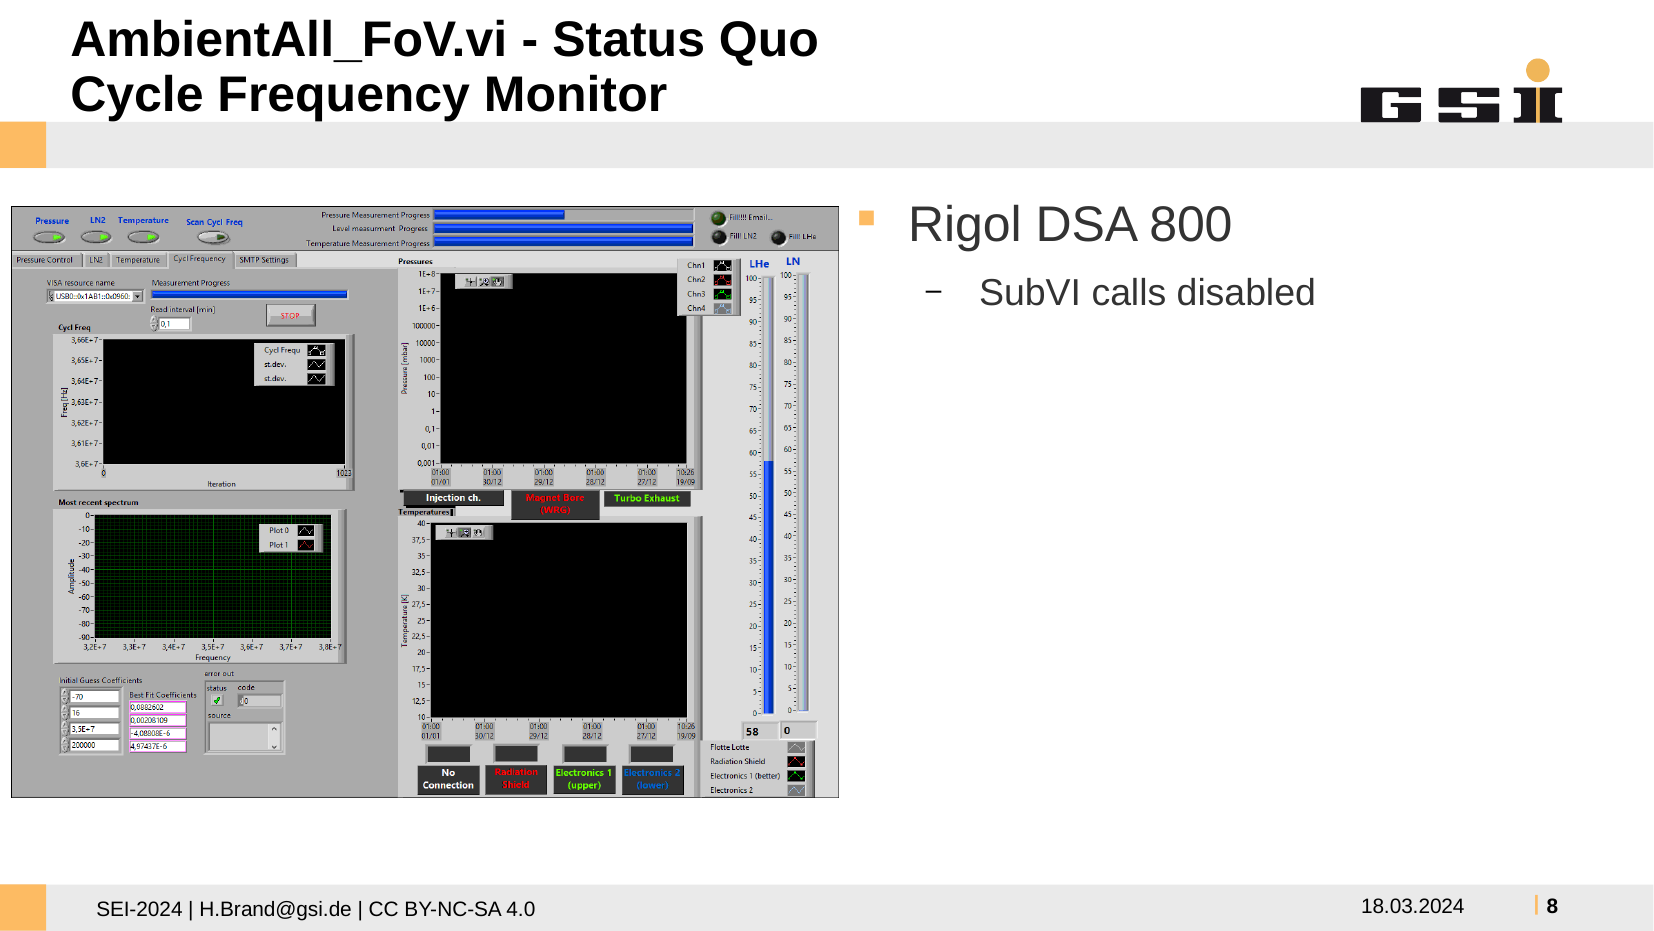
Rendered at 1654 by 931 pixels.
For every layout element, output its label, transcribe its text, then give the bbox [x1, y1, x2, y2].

title AmbientAll_FoV.vi - Status Quo Cycle Frequency Monitor [70, 0, 1334, 151]
list Rigol DSA 800 SubVI calls disabled [837, 196, 1562, 862]
picture [11, 206, 837, 798]
picture [1359, 56, 1564, 125]
